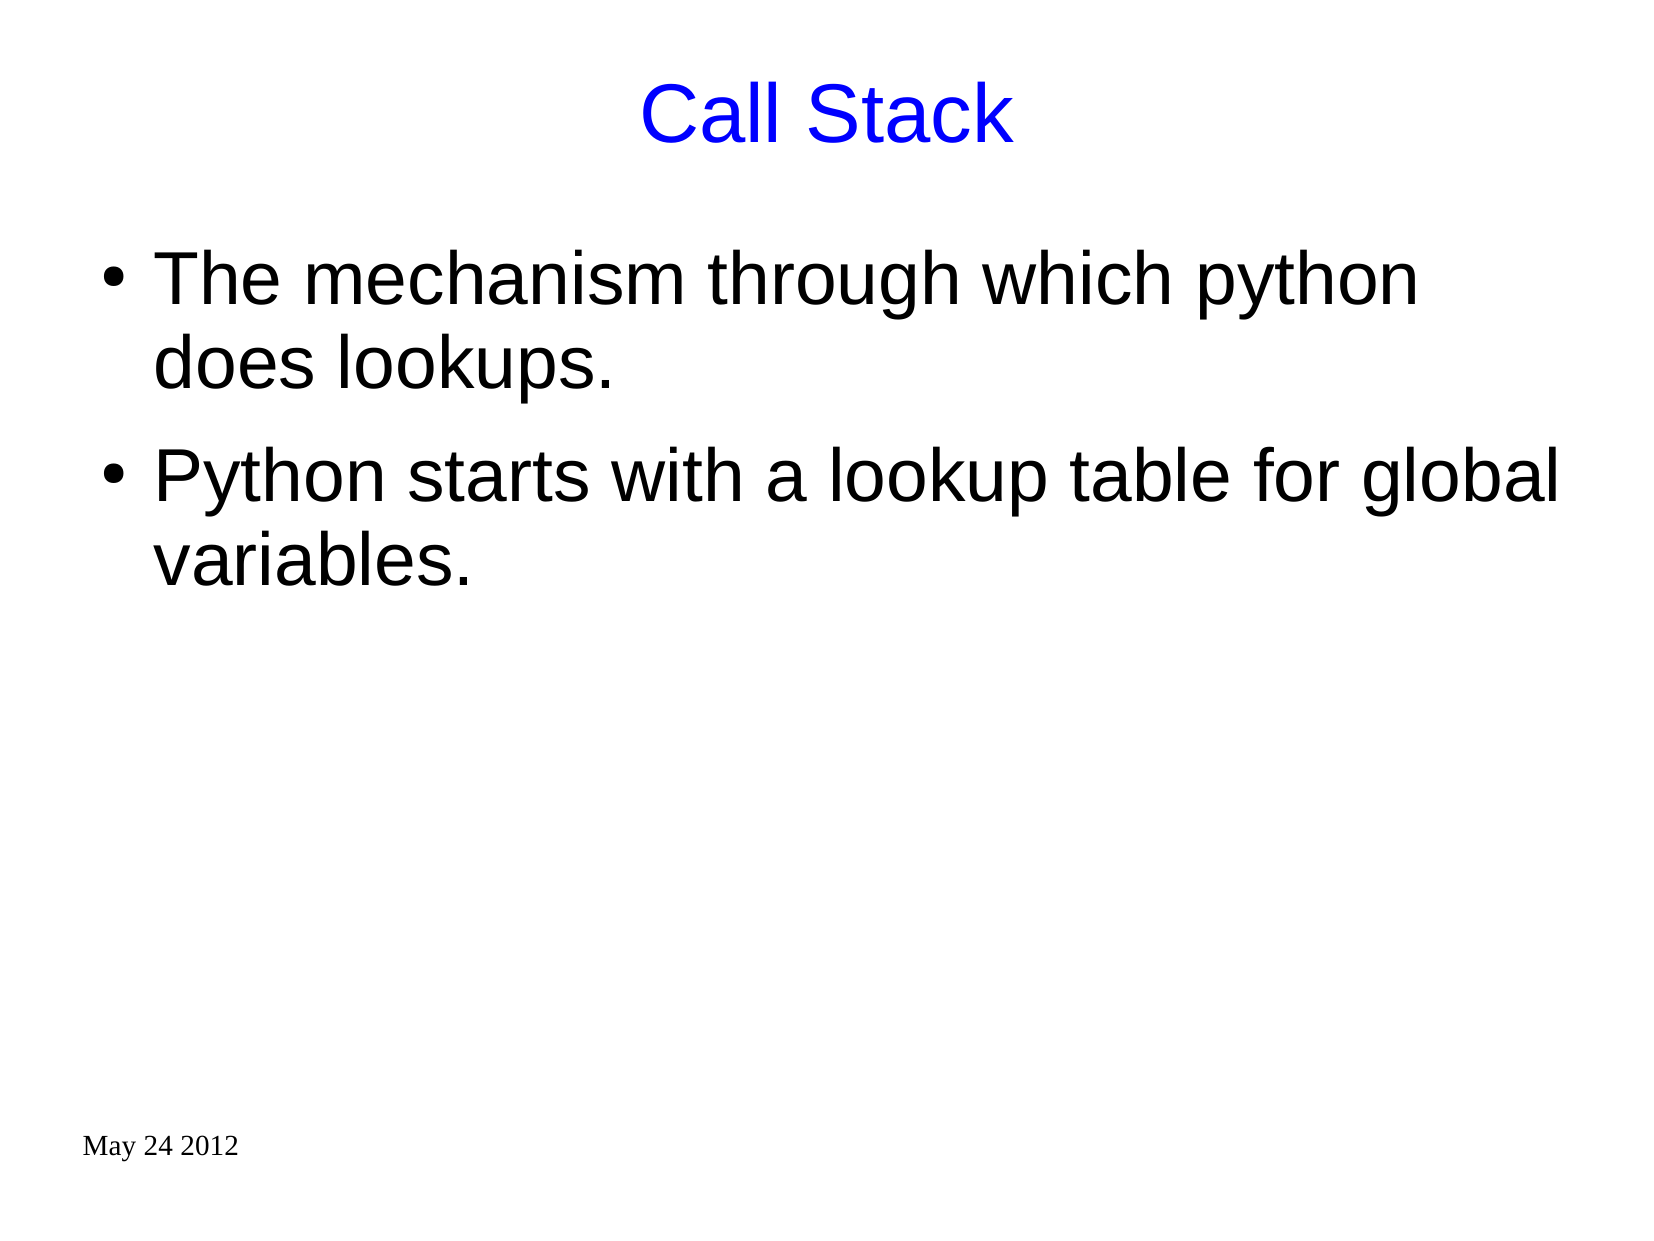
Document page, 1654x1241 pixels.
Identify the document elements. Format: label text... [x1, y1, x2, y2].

list The mechanism through which python does lookups. Python starts with a lookup table for global variables. [82, 236, 1571, 1109]
title Call Stack [82, 49, 1571, 178]
